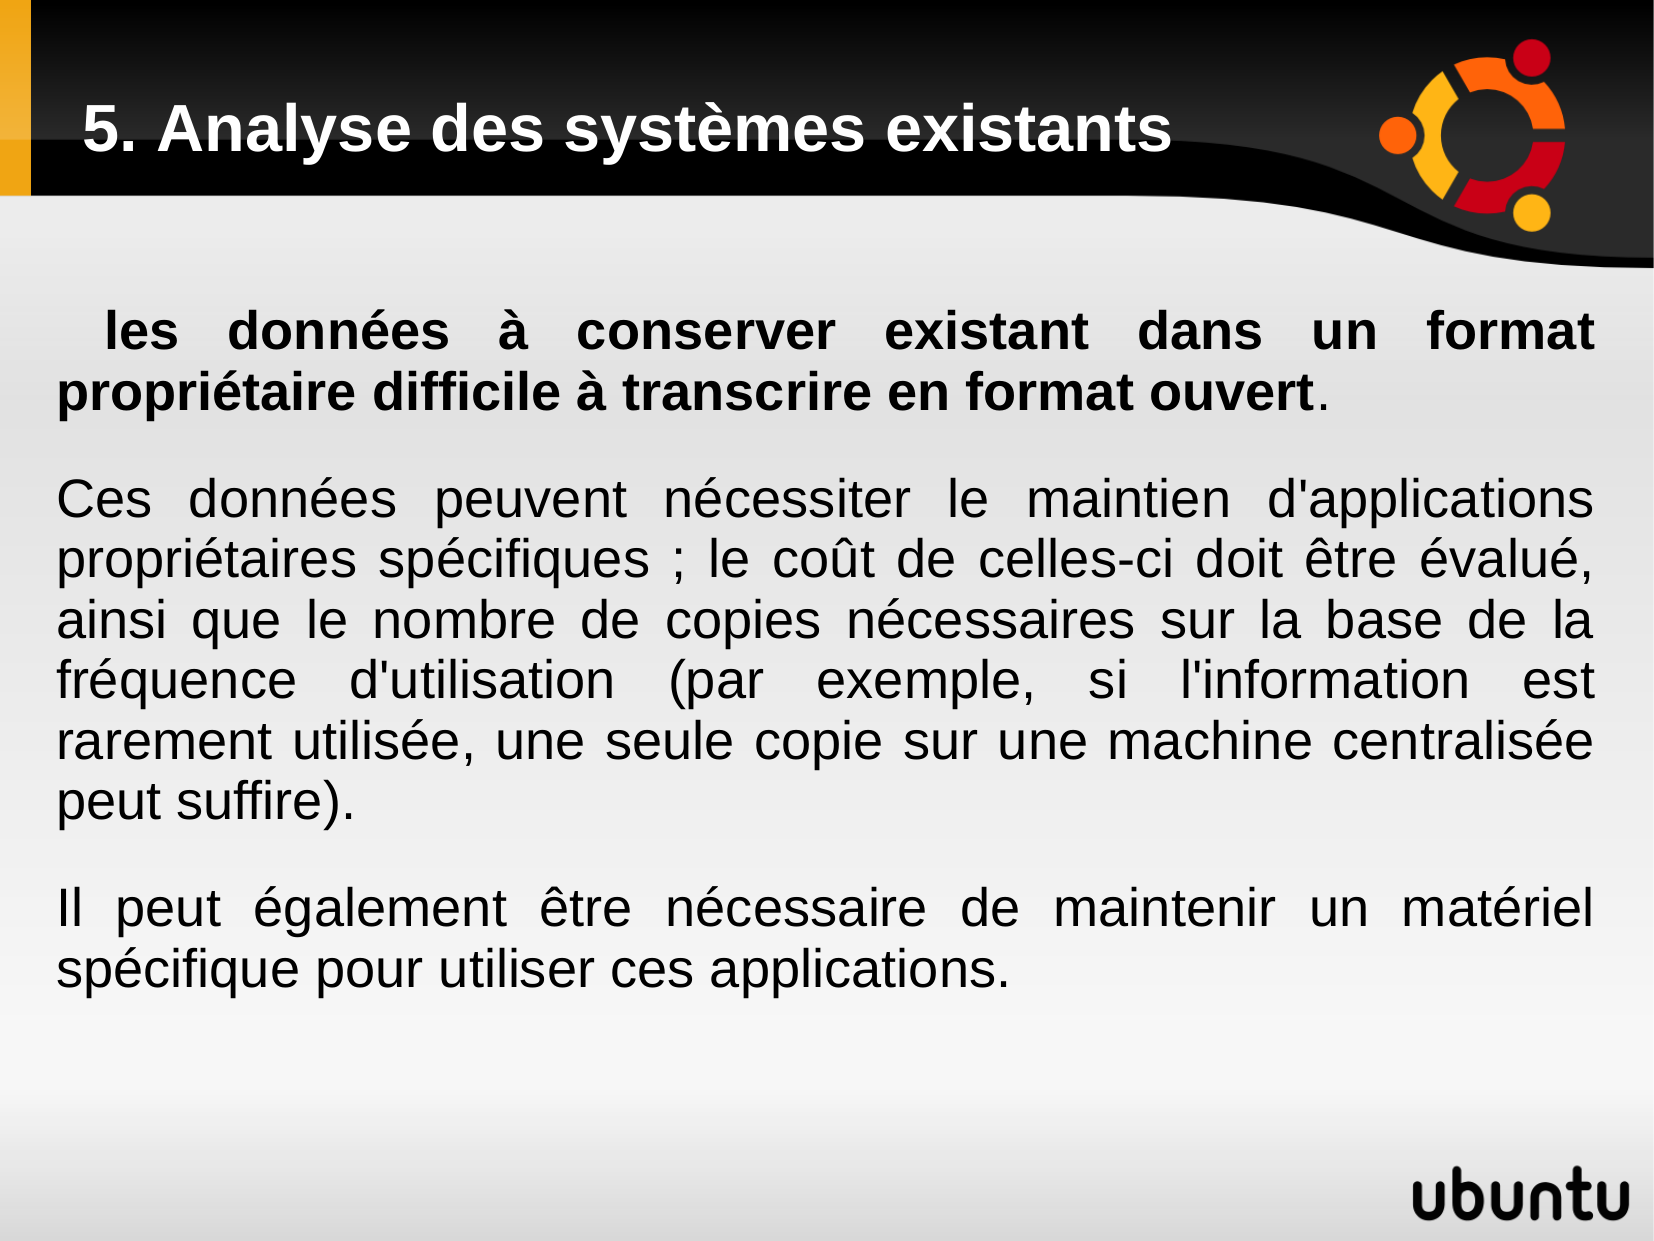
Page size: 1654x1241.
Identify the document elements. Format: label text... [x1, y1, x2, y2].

text_box les données à conserver existant dans un format propriétaire difficile à transcrire en format ouvert. Ces données peuvent nécessiter le maintien d'applications propriétaires spécifiques ; le coût de celles-ci doit être évalué, ainsi que le nombre de copies nécessaires sur la base de la fréquence d'utilisation (par exemple, si l'information est rarement utilisée, une seule copie sur une machine centralisée peut suffire). Il peut également être nécessaire de maintenir un matériel spécifique pour utiliser ces applications. [41, 293, 1612, 1091]
picture [0, 0, 1654, 1241]
title 5. Analyse des systèmes existants [82, 49, 1571, 207]
